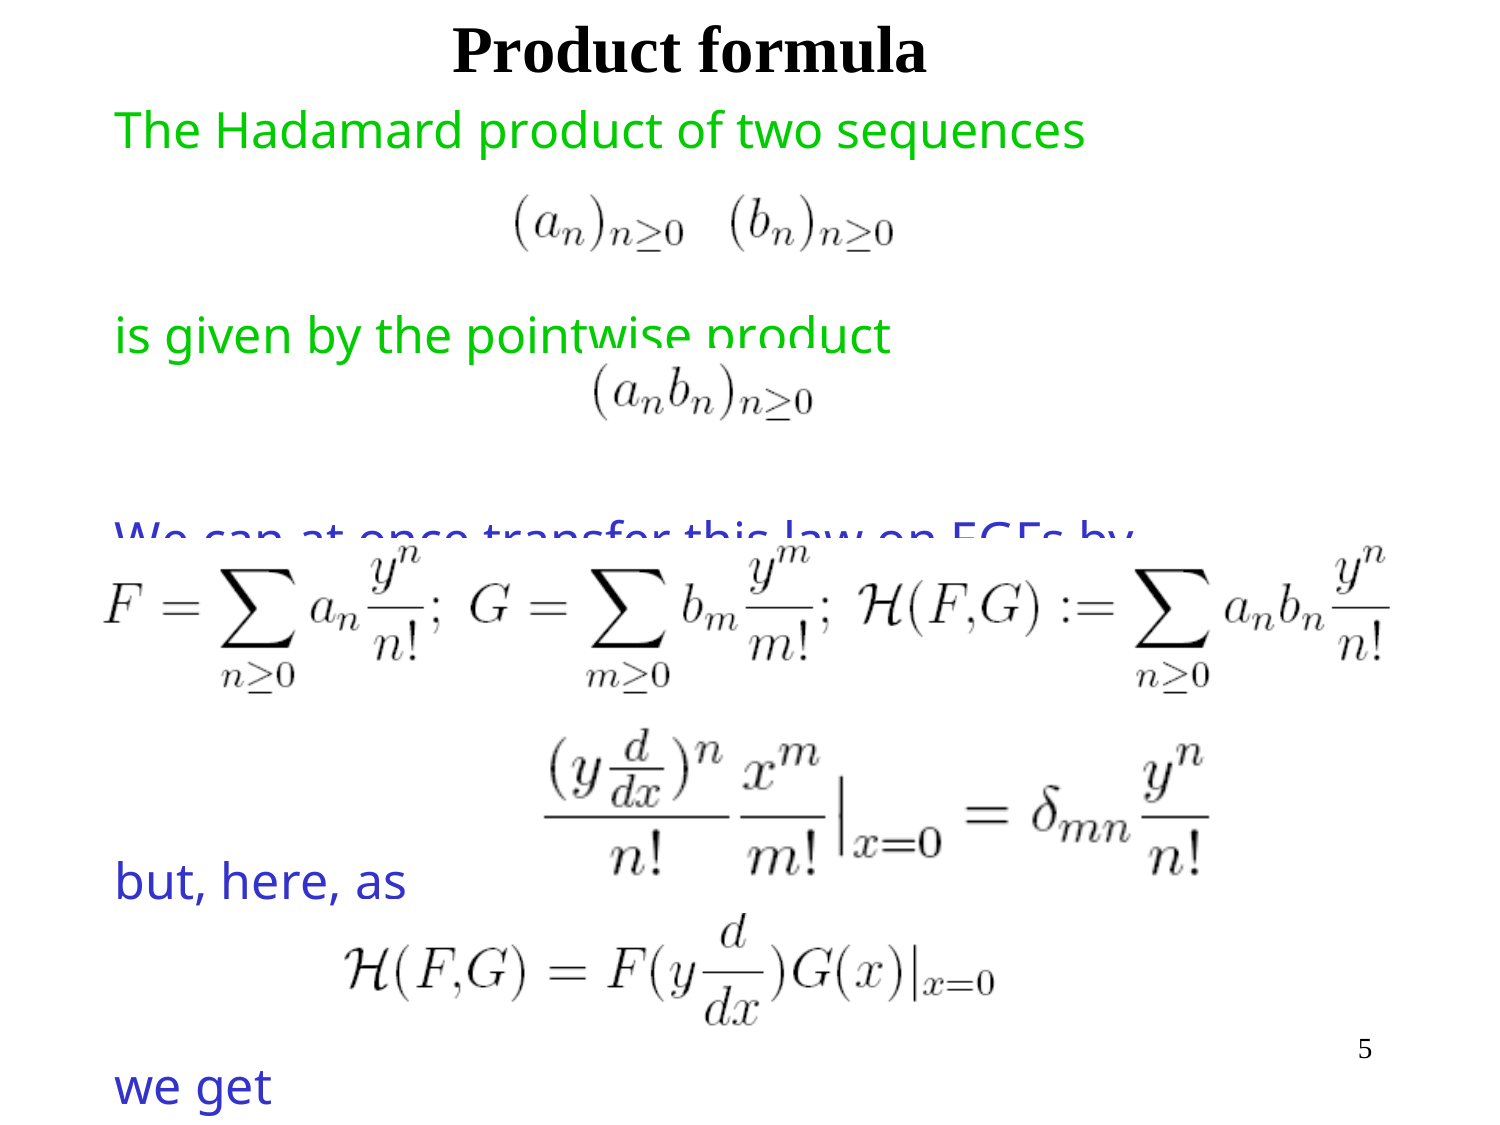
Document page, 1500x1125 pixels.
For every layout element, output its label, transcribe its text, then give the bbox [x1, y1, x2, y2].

text_box Product formula [437, 4, 944, 95]
text_box The Hadamard product of two sequences is given by the pointwise product We can at once transfer this law on EGFs by but, here, as we get [99, 700, 1401, 1125]
picture [582, 348, 826, 438]
picture [99, 538, 1401, 1032]
text_box The Hadamard product of two sequences is given by the pointwise product We can at once transfer this law on EGFs by but, here, as we get [99, 87, 1401, 538]
picture [500, 187, 907, 263]
